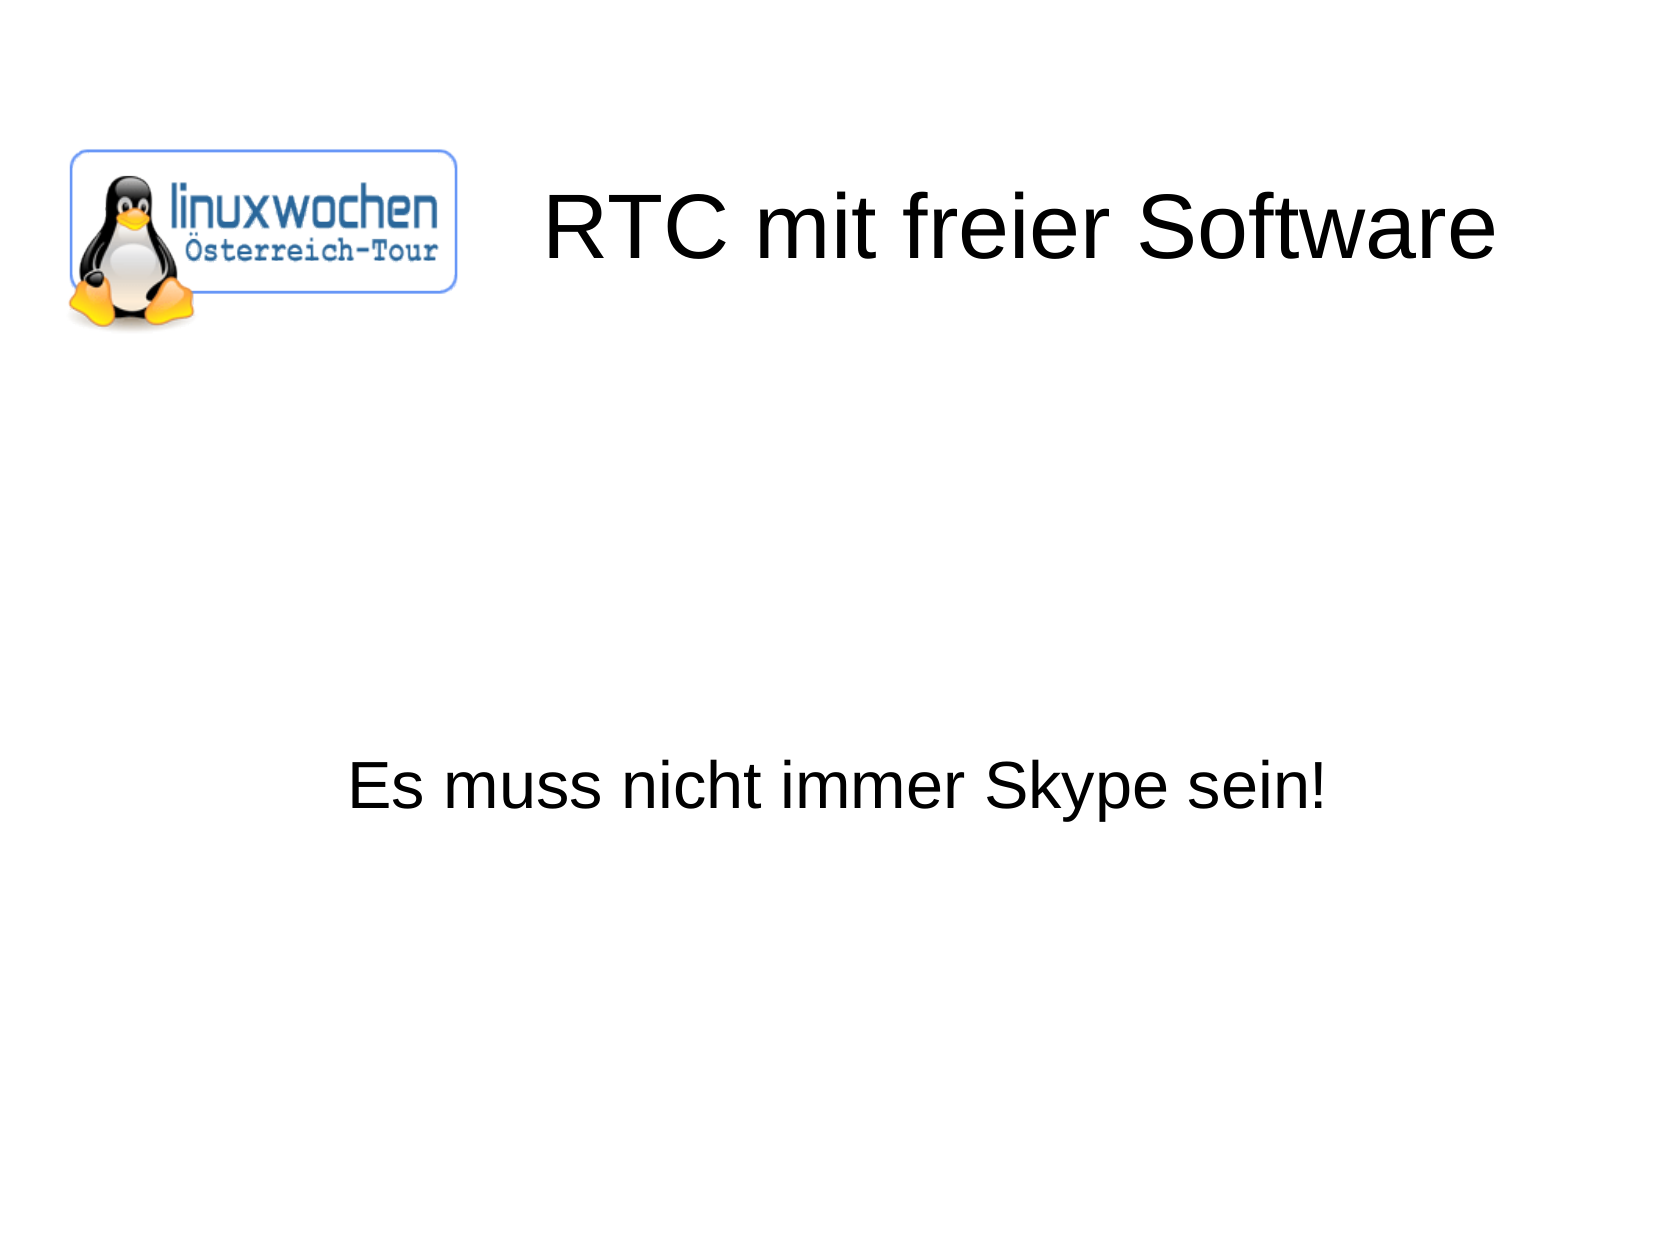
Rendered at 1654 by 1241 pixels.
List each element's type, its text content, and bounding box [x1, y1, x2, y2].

picture [37, 129, 472, 338]
subtitle Es muss nicht immer Skype sein! [141, 401, 1536, 1170]
title RTC mit freier Software [471, 123, 1571, 331]
